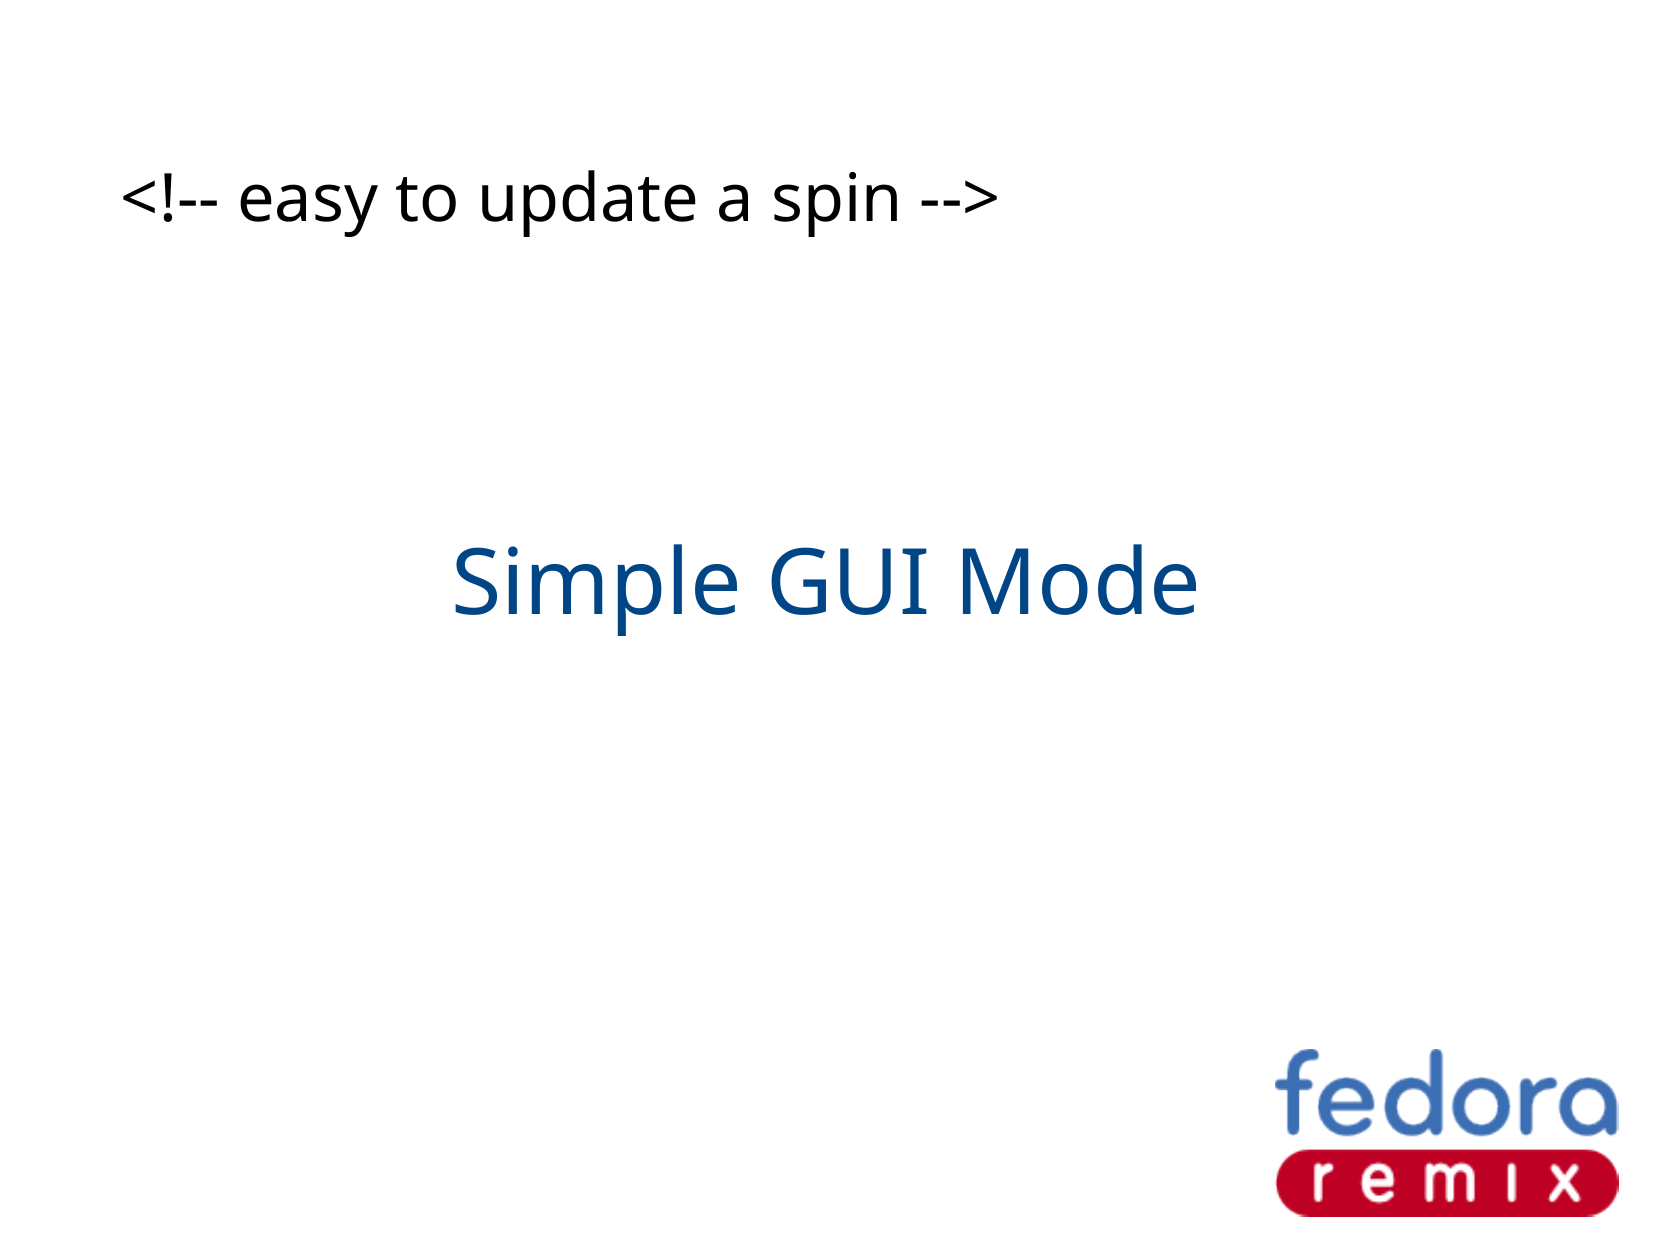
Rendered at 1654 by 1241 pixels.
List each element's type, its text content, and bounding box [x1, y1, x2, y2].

picture [1275, 1049, 1619, 1217]
title Simple GUI Mode [82, 56, 1571, 1102]
list <!-- easy to update a spin --> [49, 150, 1126, 226]
